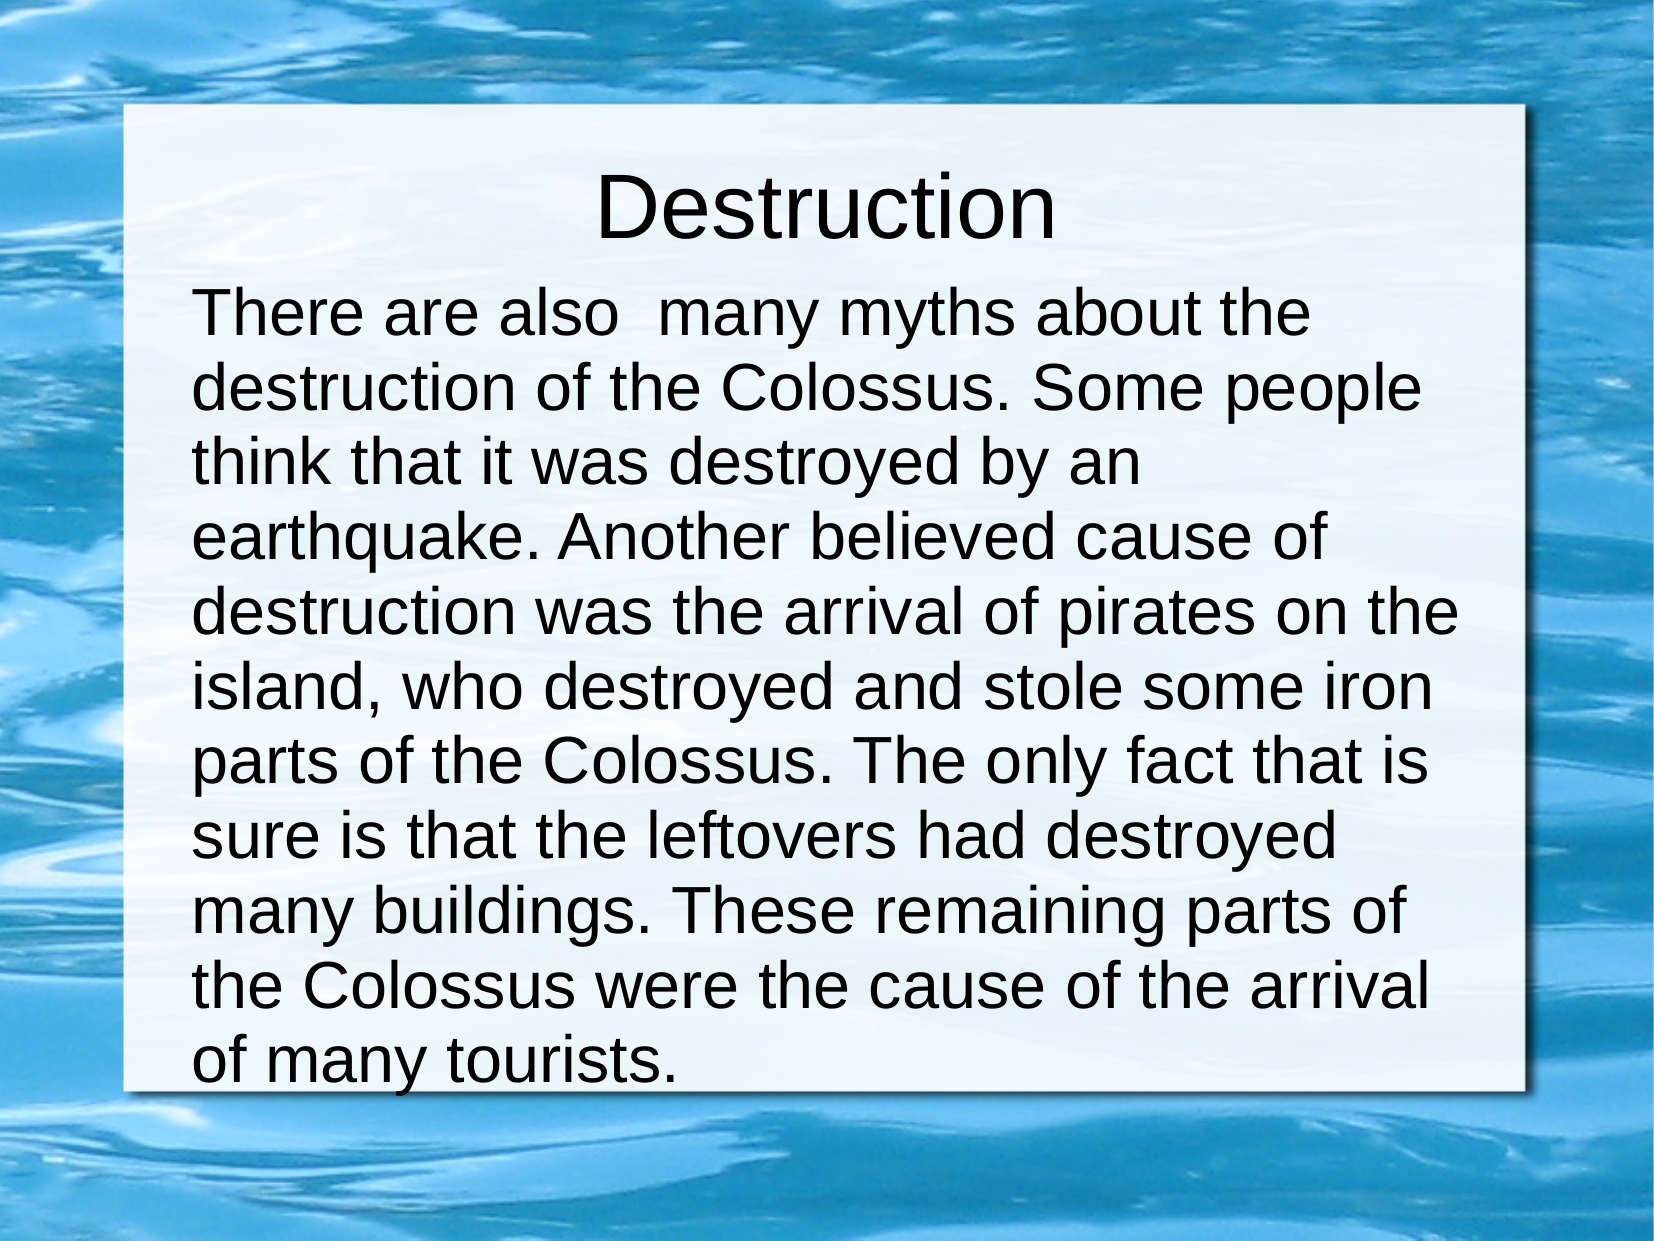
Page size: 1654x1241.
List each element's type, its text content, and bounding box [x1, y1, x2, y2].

picture [0, 0, 1654, 1241]
title Destruction [147, 118, 1506, 296]
list There are also many myths about the destruction of the Colossus. Some people think that it was destroyed by an earthquake. Another believed cause of destruction was the arrival of pirates on the island, who destroyed and stole some iron parts of the Colossus. The only fact that is sure is that the leftovers had destroyed many buildings. These remaining parts of the Colossus were the cause of the arrival of many tourists. [120, 274, 1480, 1098]
